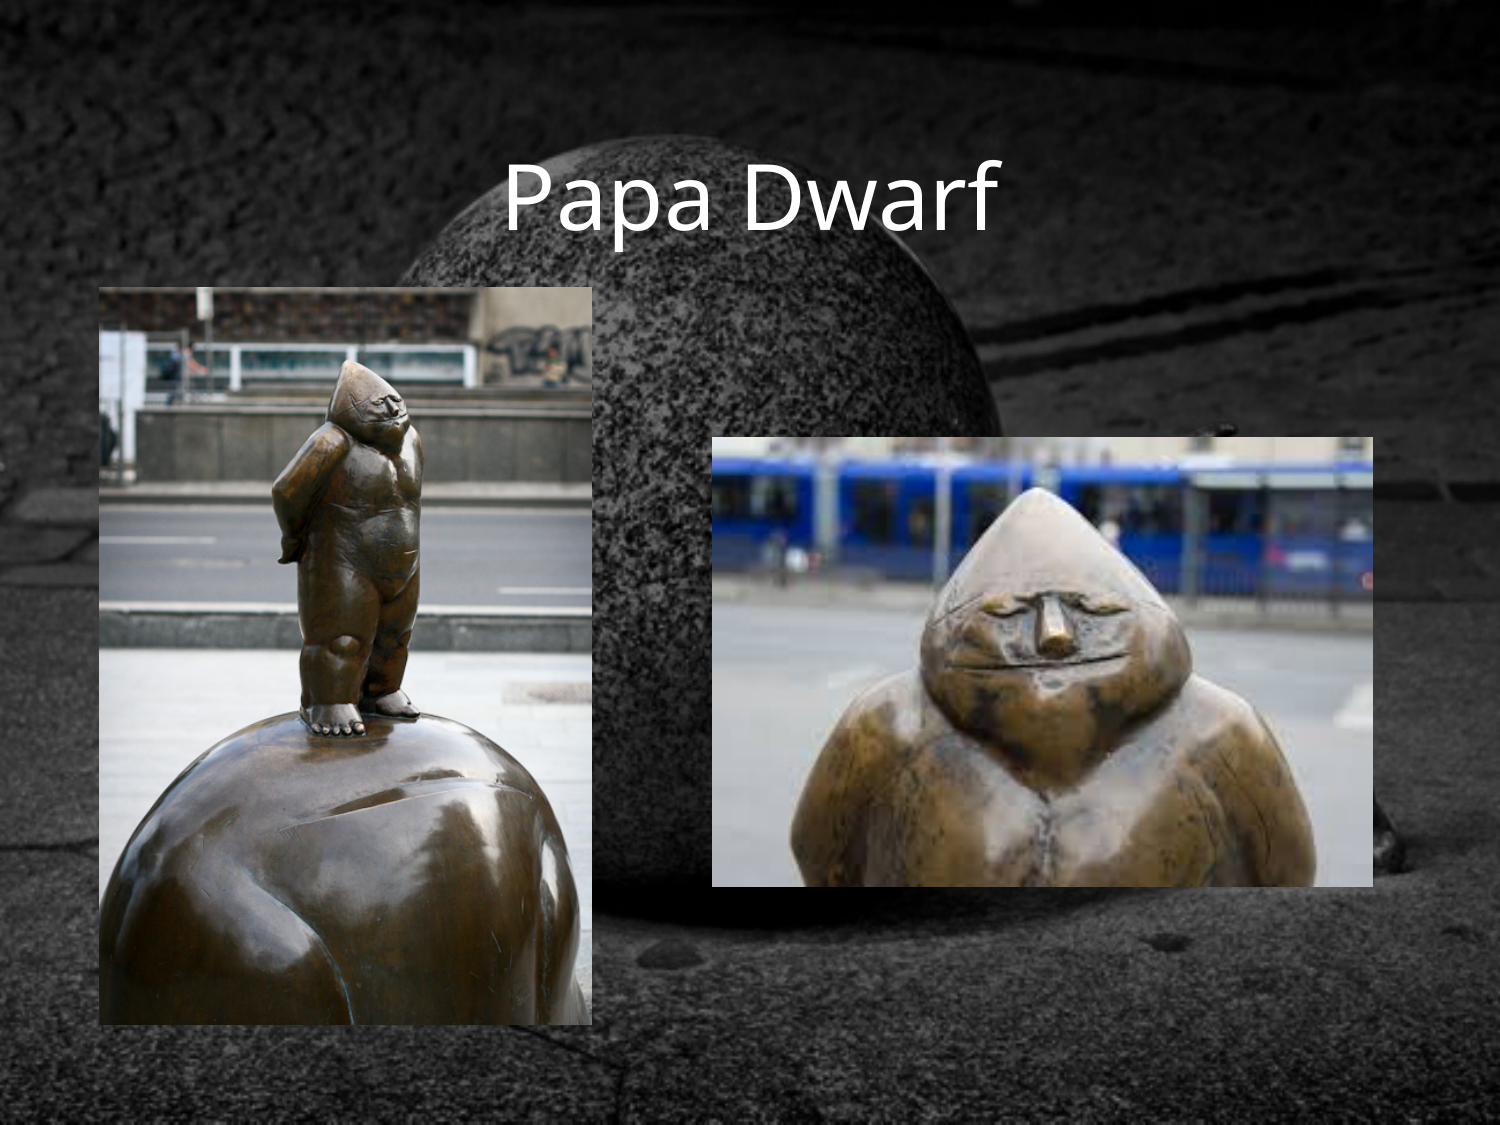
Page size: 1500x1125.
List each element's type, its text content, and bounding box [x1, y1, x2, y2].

picture [99, 287, 592, 1025]
picture [712, 437, 1373, 887]
title Papa Dwarf [112, 99, 1388, 288]
